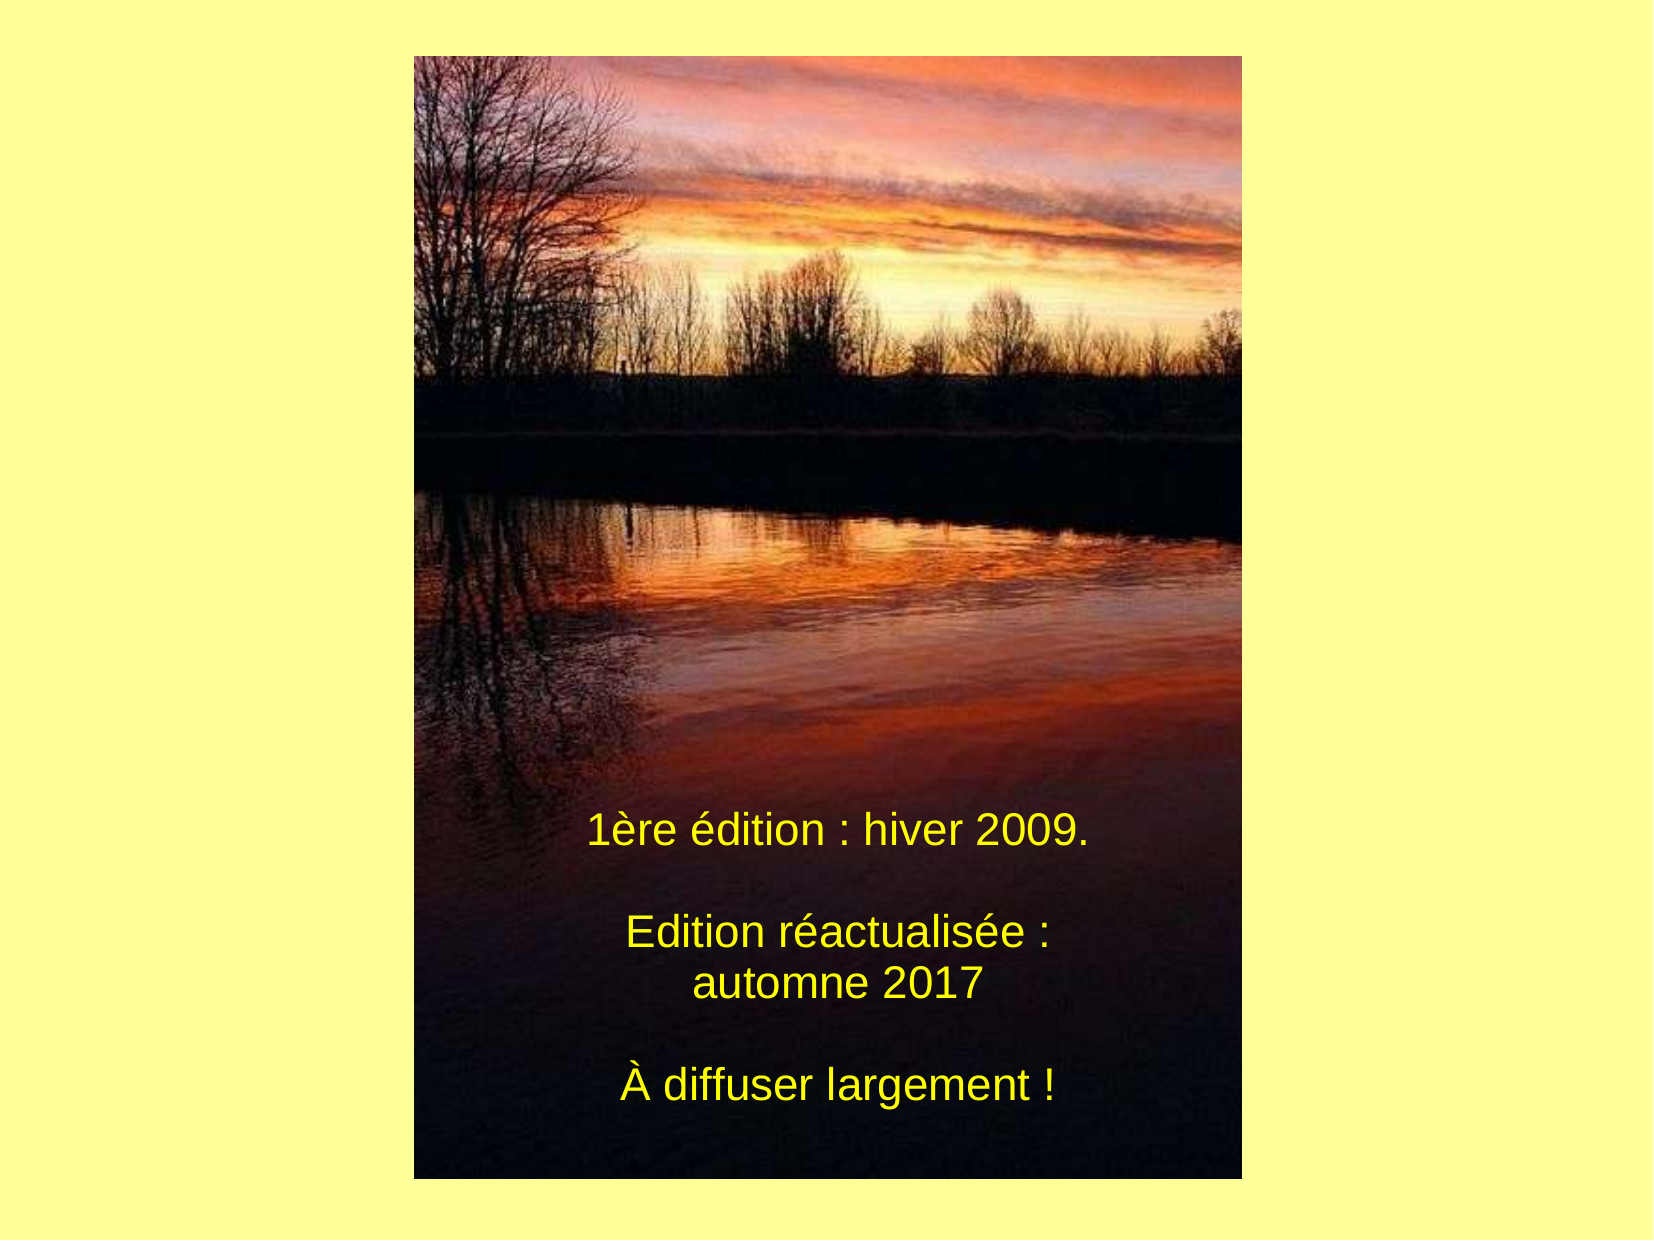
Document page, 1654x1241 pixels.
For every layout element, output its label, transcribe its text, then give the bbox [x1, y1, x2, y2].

picture [414, 56, 1242, 1179]
text_box 1ère édition : hiver 2009. Edition réactualisée : automne 2017 À diffuser largement ! [571, 797, 1106, 1170]
